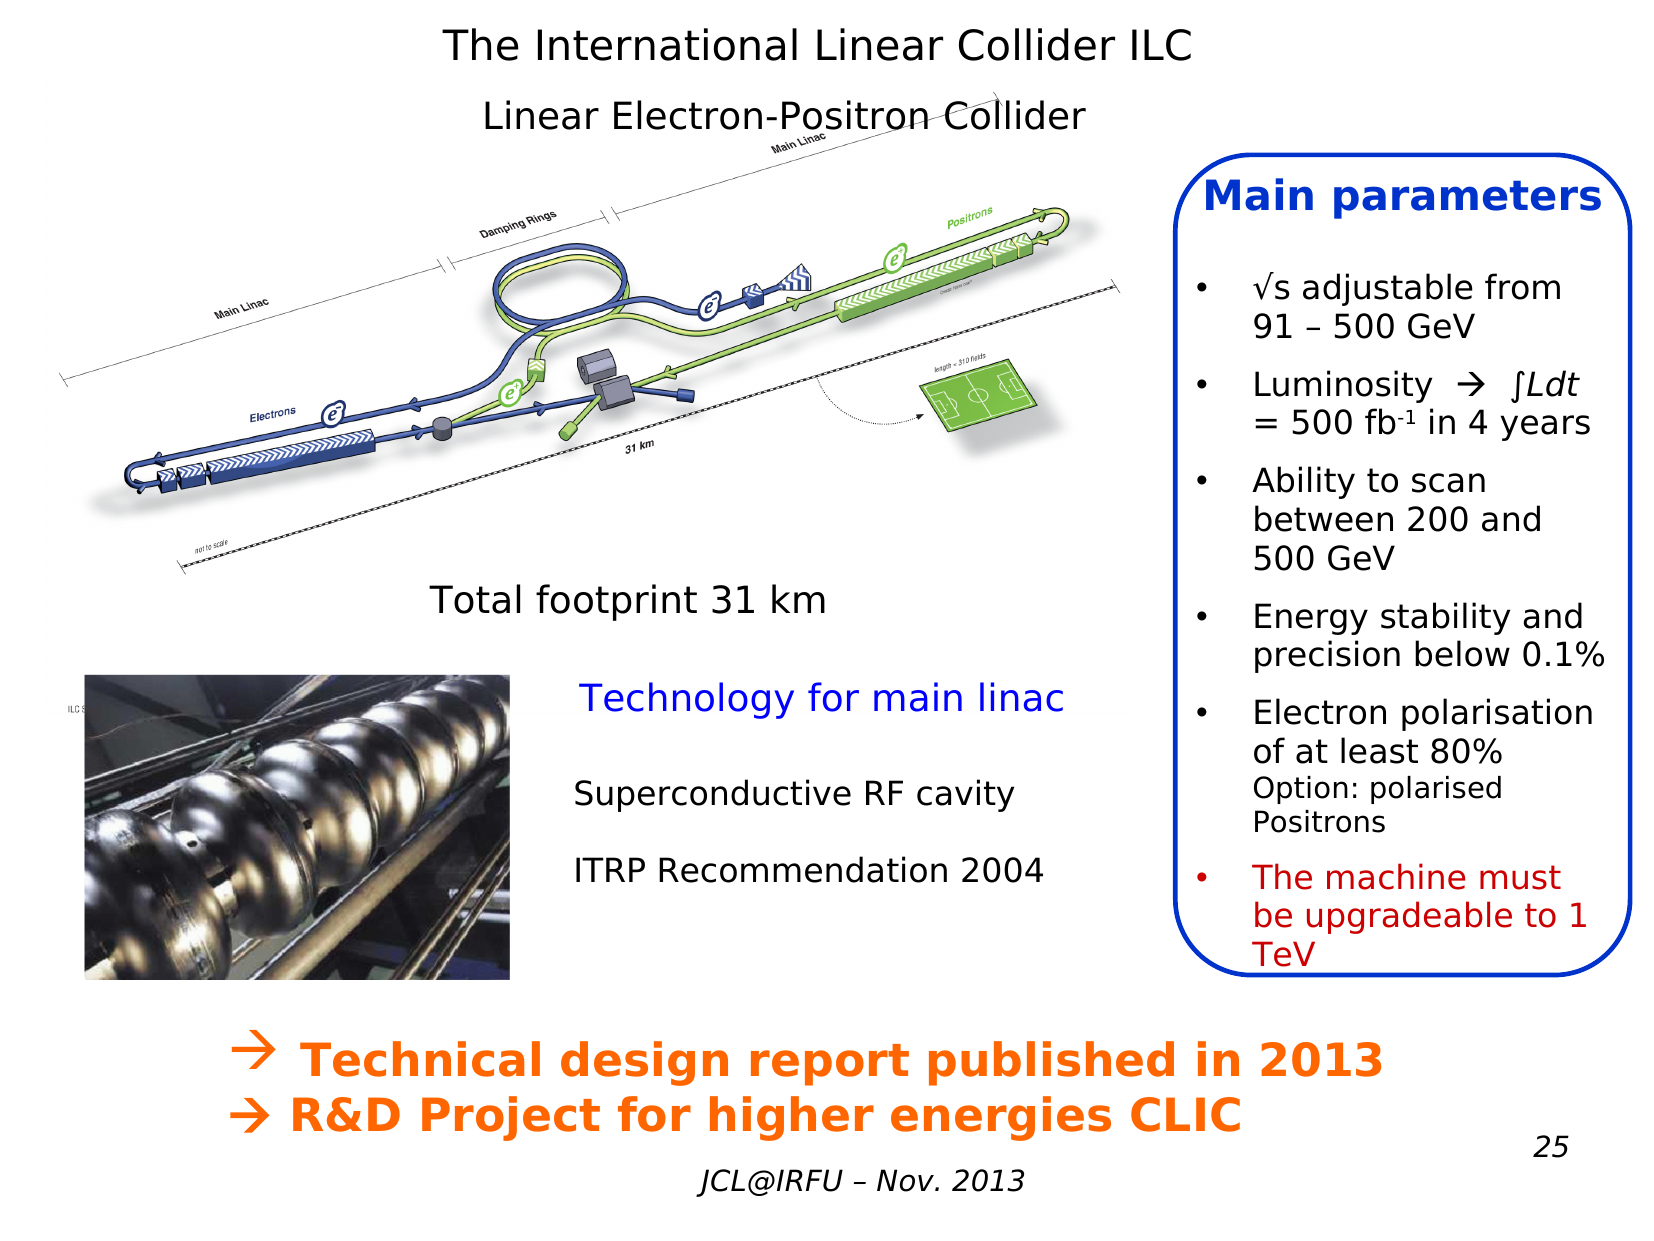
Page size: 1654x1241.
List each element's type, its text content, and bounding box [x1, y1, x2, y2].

text_box Main parameters √s adjustable from 91 – 500 GeV Luminosity  ∫Ldt = 500 fb-1 in 4 years Ability to scan between 200 and 500 GeV Energy stability and precision below 0.1% Electron polarisation of at least 80% Option: polarised Positrons The machine must be upgradeable to 1 TeV [1181, 163, 1625, 972]
text_box Total footprint 31 km [415, 571, 863, 630]
text_box Technical design report published in 2013  R&D Project for higher energies CLIC [212, 1009, 1500, 1160]
text_box The International Linear Collider ILC [428, 13, 1283, 78]
text_box Superconductive RF cavity ITRP Recommendation 2004 [558, 767, 1061, 898]
text_box Technology for main linac [564, 669, 1074, 728]
text_box Linear Electron-Positron Collider [467, 87, 1238, 147]
picture [43, 74, 1127, 980]
text_box Main parameters √s adjustable from 91 – 500 GeV Luminosity  ∫Ldt = 500 fb-1 in 4 years Ability to scan between 200 and 500 GeV Energy stability and precision below 0.1% Electron polarisation of at least 80% Option: polarised Positrons The machine must be upgradeable to 1 TeV [1181, 935, 1625, 983]
